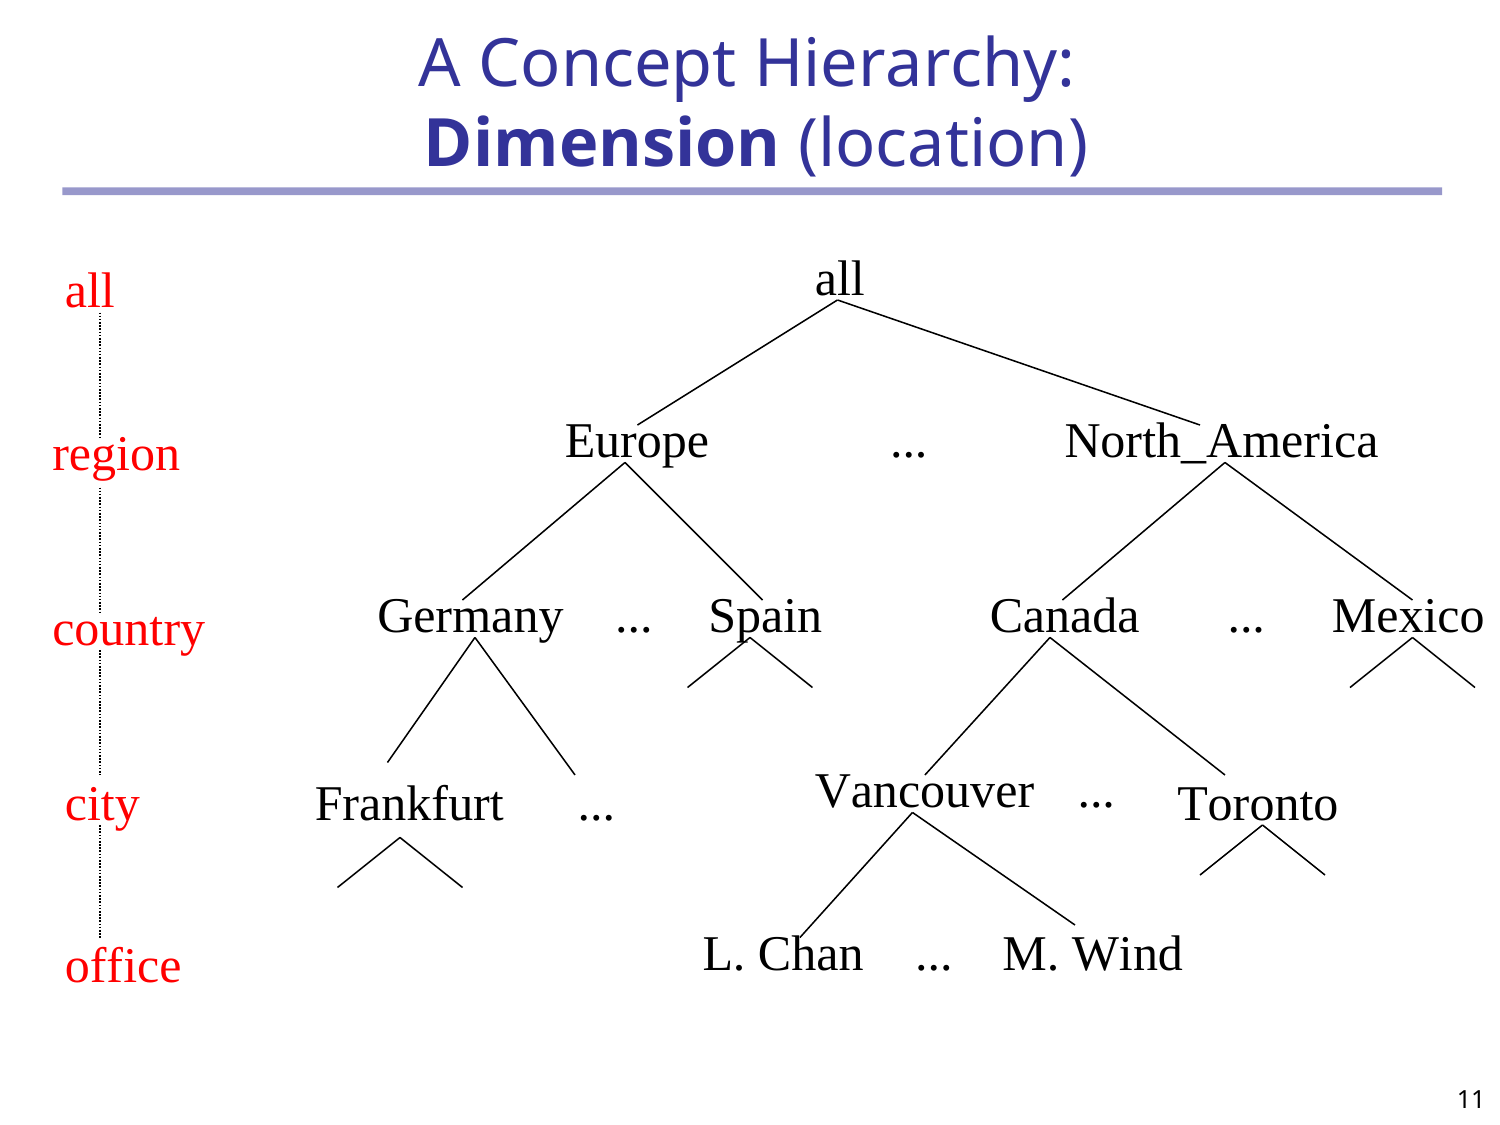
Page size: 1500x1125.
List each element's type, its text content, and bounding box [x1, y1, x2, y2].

text_box Vancouver [800, 749, 1050, 826]
text_box all [799, 237, 880, 313]
text_box Europe [612, 465, 636, 476]
text_box Germany [362, 574, 579, 651]
text_box ... [562, 762, 630, 838]
text_box <number> [1187, 1050, 1500, 1125]
text_box M. Wind [987, 912, 1199, 988]
text_box Mexico [1317, 574, 1500, 651]
text_box Germany [468, 641, 483, 651]
text_box ... [1062, 749, 1130, 826]
text_box office [49, 924, 197, 1001]
text_box Toronto [1162, 762, 1354, 838]
text_box Mexico [1399, 639, 1426, 651]
text_box ... [600, 574, 668, 651]
text_box all [820, 302, 869, 313]
text_box Spain [736, 640, 764, 651]
text_box North_America [1212, 465, 1240, 476]
text_box ... [875, 399, 943, 476]
text_box region [37, 412, 196, 488]
text_box ... [1212, 574, 1280, 651]
text_box Canada [1040, 640, 1064, 651]
text_box Spain [693, 574, 838, 651]
text_box Spain [744, 611, 755, 631]
text_box all [49, 249, 130, 326]
text_box Vancouver [903, 815, 929, 826]
title A Concept Hierarchy: Dimension (location) [99, 12, 1413, 188]
text_box country [37, 587, 221, 663]
text_box North_America [1049, 399, 1394, 476]
text_box ... [900, 912, 968, 988]
text_box Canada [975, 574, 1155, 651]
text_box city [50, 762, 155, 838]
text_box L. Chan [687, 912, 879, 988]
text_box Frankfurt [300, 762, 519, 838]
text_box Europe [550, 399, 725, 476]
